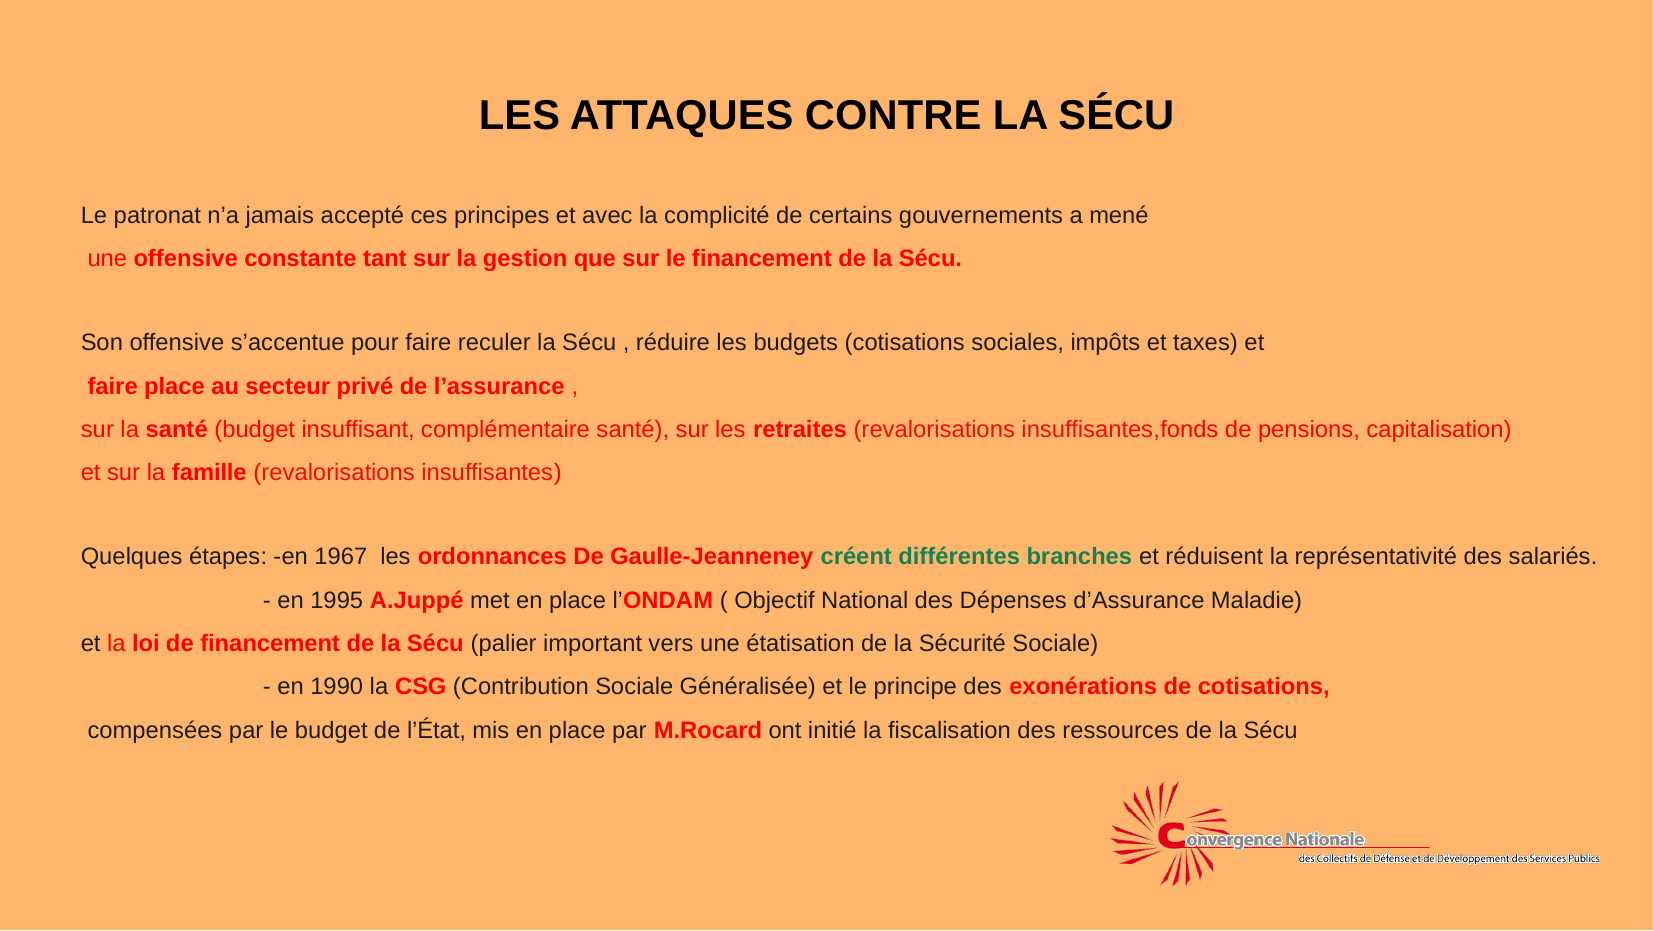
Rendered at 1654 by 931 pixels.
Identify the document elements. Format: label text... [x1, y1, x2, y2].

list Le patronat n’a jamais accepté ces principes et avec la complicité de certains gouvernements a mené une offensive constante tant sur la gestion que sur le financement de la Sécu. Son offensive s’accentue pour faire reculer la Sécu , réduire les budgets (cotisations sociales, impôts et taxes) et faire place au secteur privé de l’assurance , sur la santé (budget insuffisant, complémentaire santé), sur les retraites (revalorisations insuffisantes,fonds de pensions, capitalisation) et sur la famille (revalorisations insuffisantes) Quelques étapes: -en 1967 les ordonnances De Gaulle-Jeanneney créent différentes branches et réduisent la représentativité des salariés. - en 1995 A.Juppé met en place l’ONDAM ( Objectif National des Dépenses d’Assurance Maladie) et la loi de financement de la Sécu (palier important vers une étatisation de la Sécurité Sociale) - en 1990 la CSG (Contribution Sociale Généralisée) et le principe des exonérations de cotisations, compensées par le budget de l’État, mis en place par M.Rocard ont initié la fiscalisation des ressources de la Sécu [40, 165, 1600, 847]
picture [1110, 781, 1600, 886]
title LES ATTAQUES CONTRE LA SÉCU [82, 37, 1571, 165]
